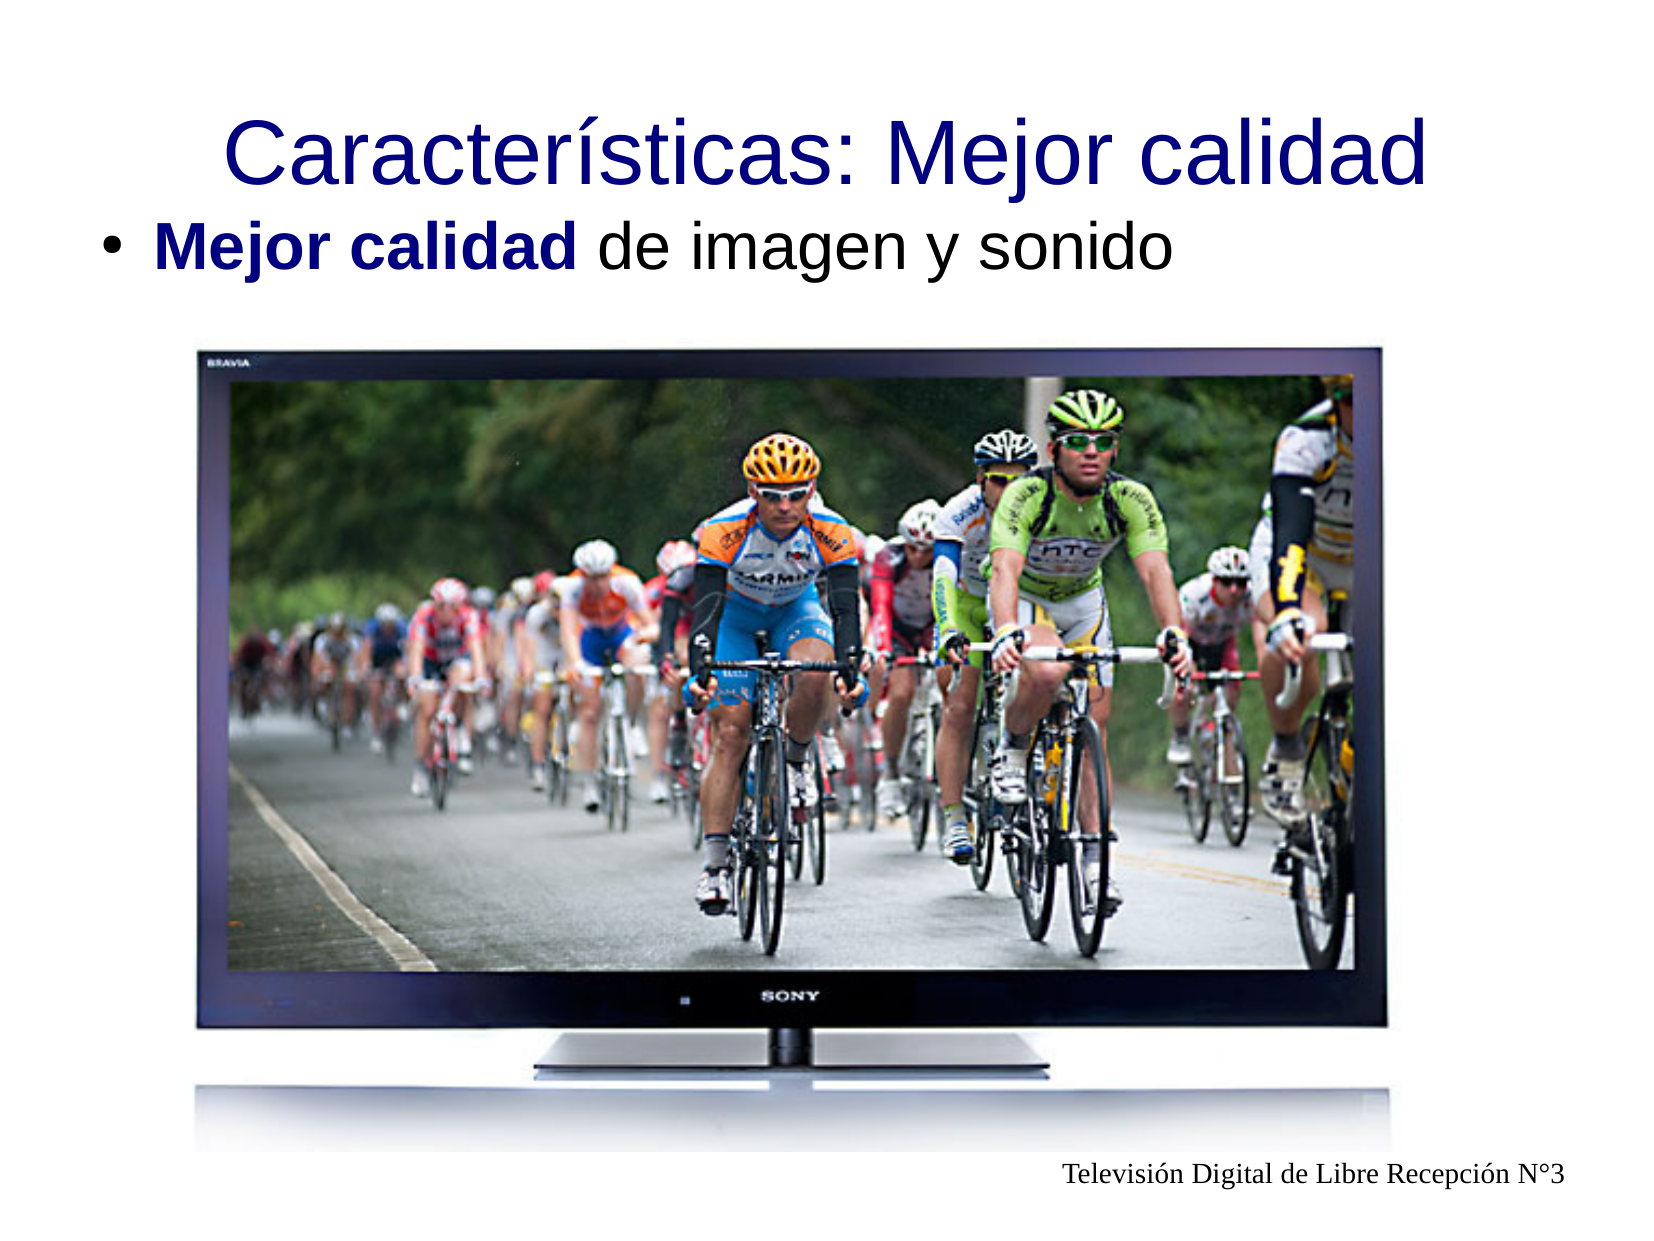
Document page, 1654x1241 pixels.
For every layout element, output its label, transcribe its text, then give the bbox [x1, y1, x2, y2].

title Características: Mejor calidad [82, 49, 1571, 257]
list Mejor calidad de imagen y sonido [82, 209, 1538, 1166]
picture [124, 338, 1433, 1152]
